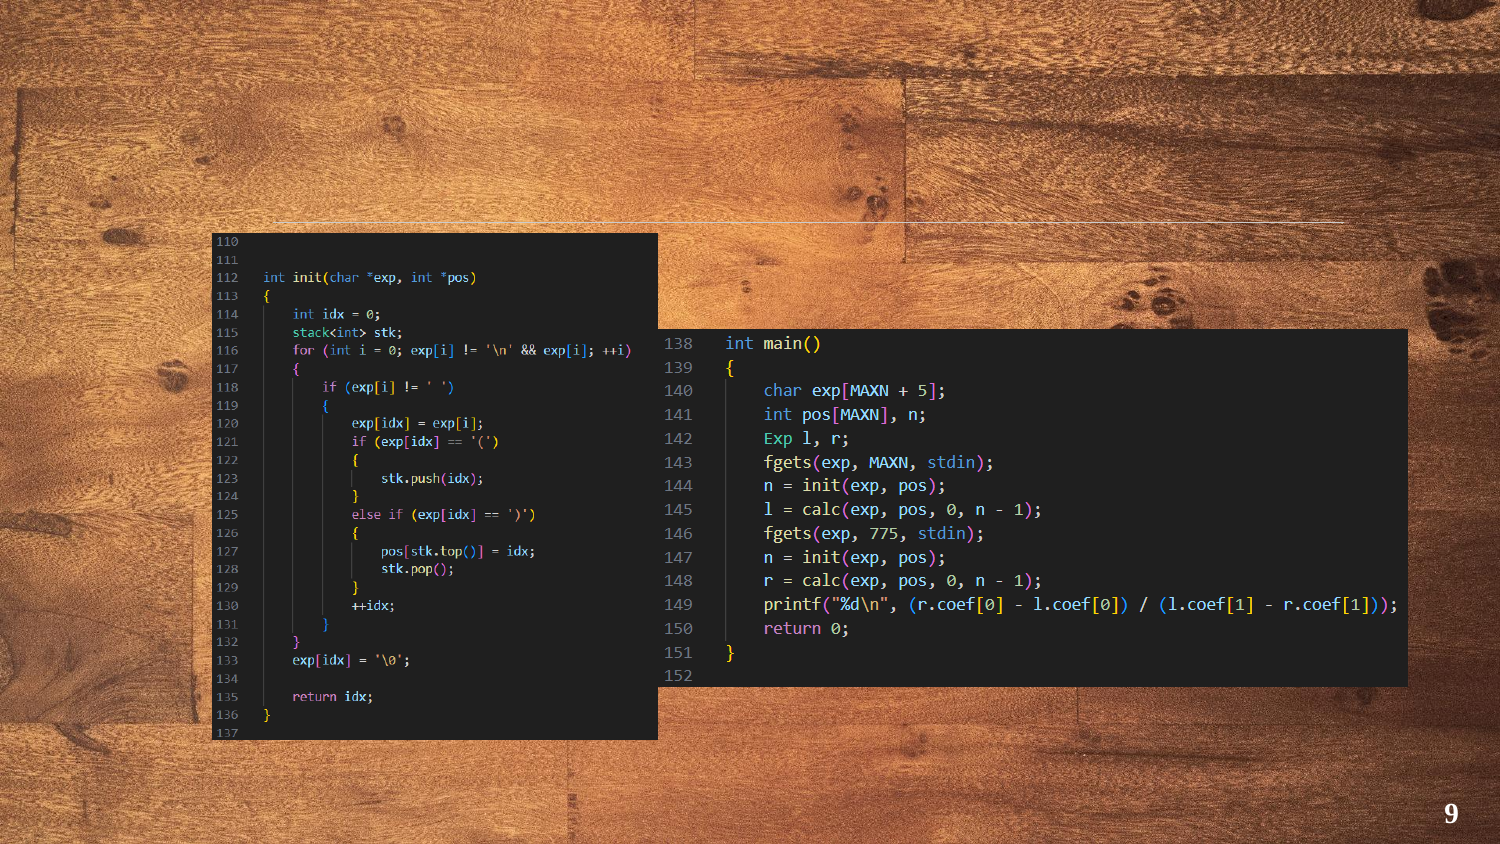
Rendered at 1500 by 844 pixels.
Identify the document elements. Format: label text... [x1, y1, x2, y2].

picture [212, 233, 1408, 740]
title 範例程式 [255, 117, 1341, 233]
slide_number 8 [1429, 779, 1500, 844]
